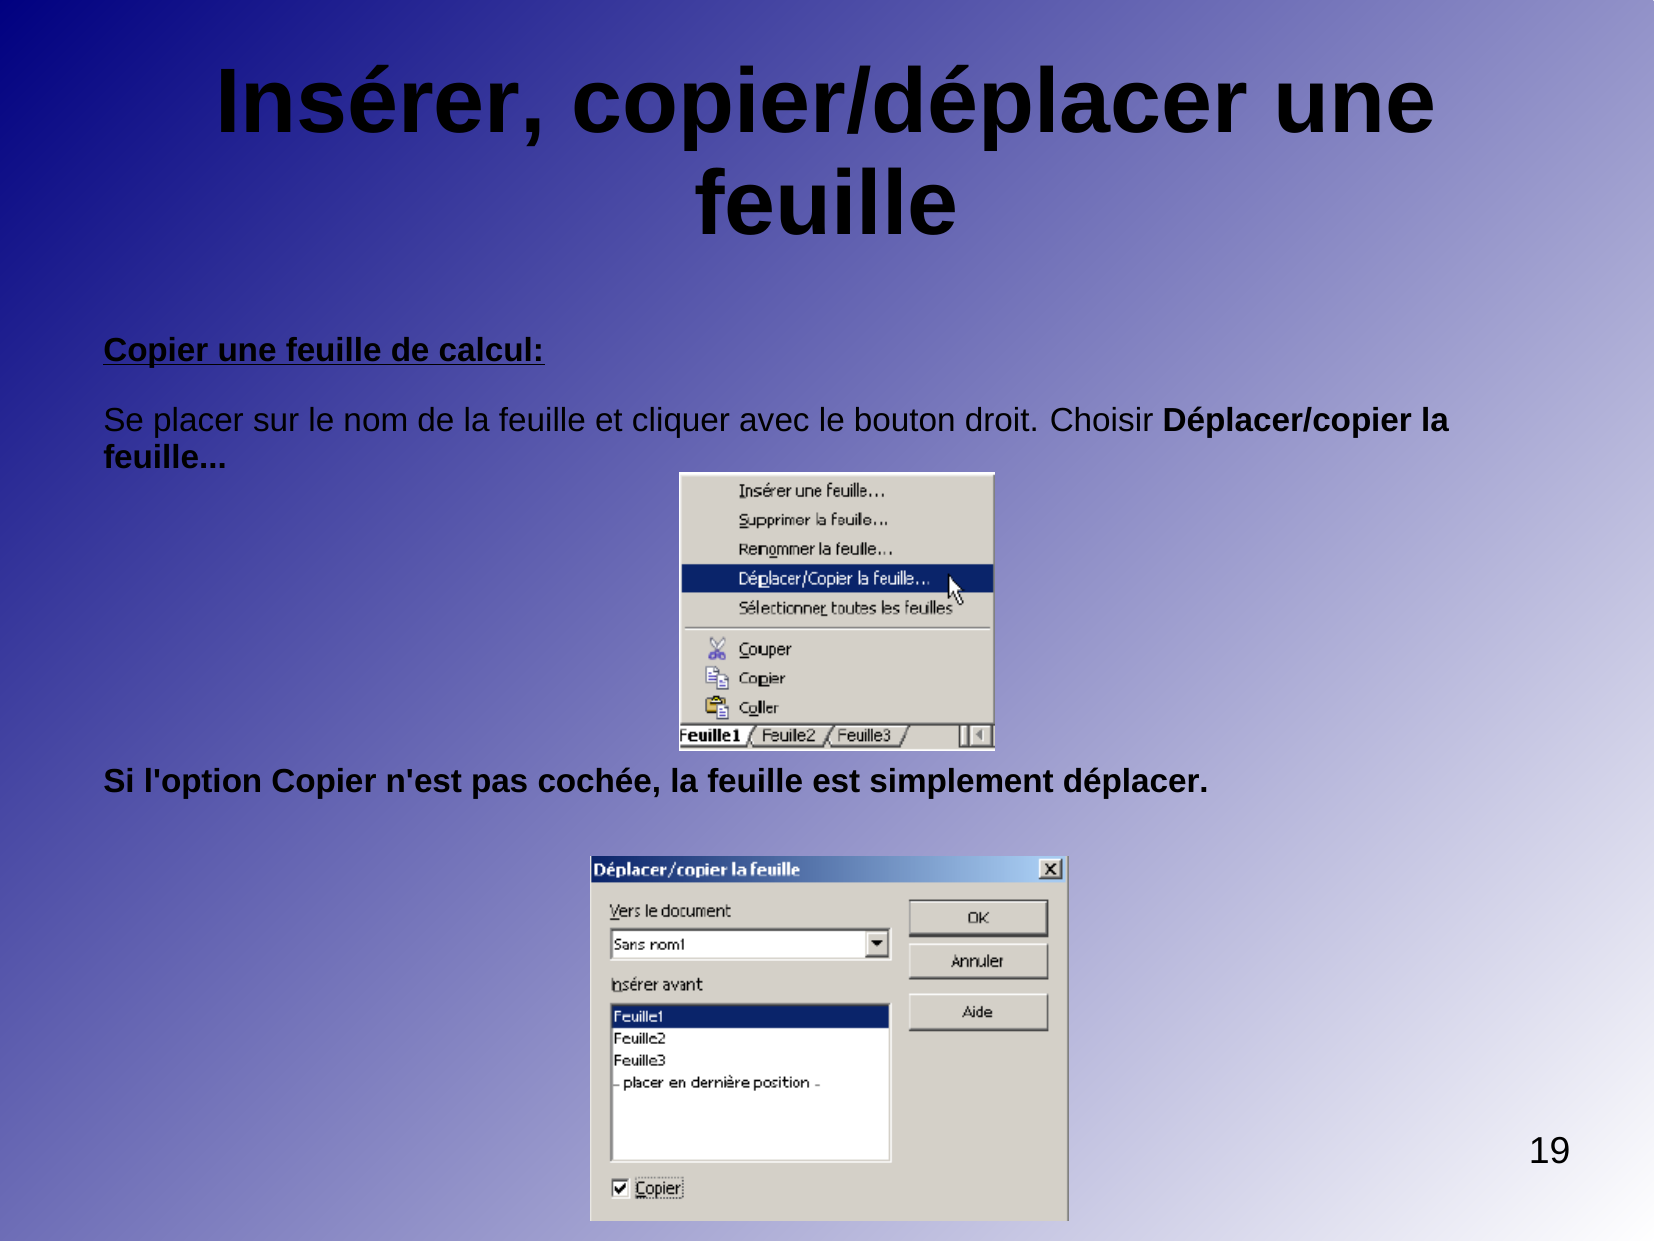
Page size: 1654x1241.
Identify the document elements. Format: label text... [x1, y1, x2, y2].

title Insérer, copier/déplacer une feuille [82, 50, 1571, 256]
text_box Copier une feuille de calcul: Se placer sur le nom de la feuille et cliquer avec le bouton droit. Choisir Déplacer/copier la feuille... Si l'option Copier n'est pas cochée, la feuille est simplement déplacer. [88, 324, 1507, 888]
picture [590, 856, 1069, 1221]
picture [679, 472, 995, 751]
